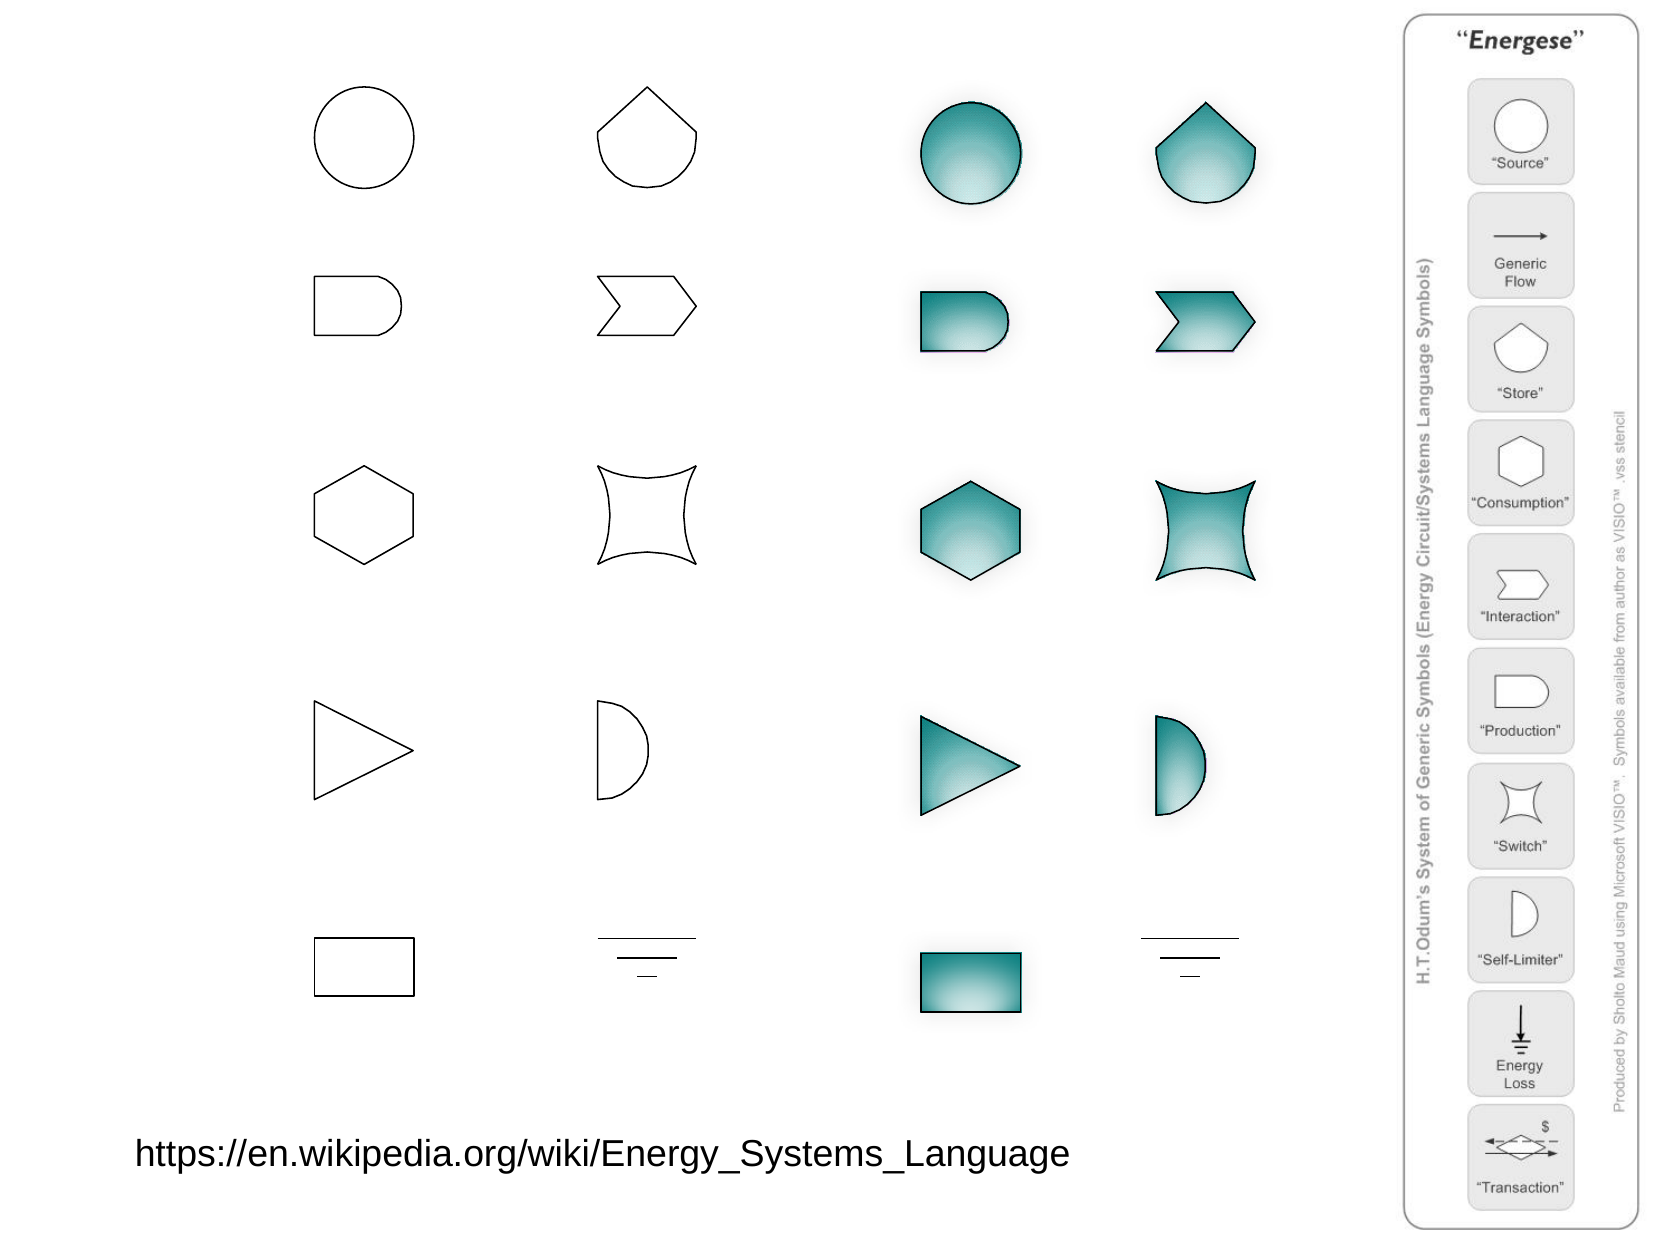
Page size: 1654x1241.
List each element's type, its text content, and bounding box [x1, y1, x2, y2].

picture [1132, 267, 1280, 376]
text_box https://en.wikipedia.org/wiki/Energy_Systems_Language [120, 1125, 1351, 1182]
text_box [599, 703, 647, 798]
text_box [599, 89, 695, 186]
text_box [315, 939, 413, 995]
picture [1132, 78, 1280, 228]
picture [1132, 457, 1280, 605]
picture [1132, 692, 1230, 840]
picture [896, 267, 1033, 376]
text_box [316, 278, 400, 334]
text_box [601, 278, 694, 334]
picture [896, 929, 1044, 1036]
picture [896, 78, 1044, 228]
text_box [313, 86, 414, 189]
text_box [596, 465, 697, 565]
picture [1387, 0, 1654, 1241]
text_box [316, 468, 412, 563]
picture [896, 692, 1044, 840]
picture [896, 457, 1044, 605]
text_box [316, 704, 410, 797]
